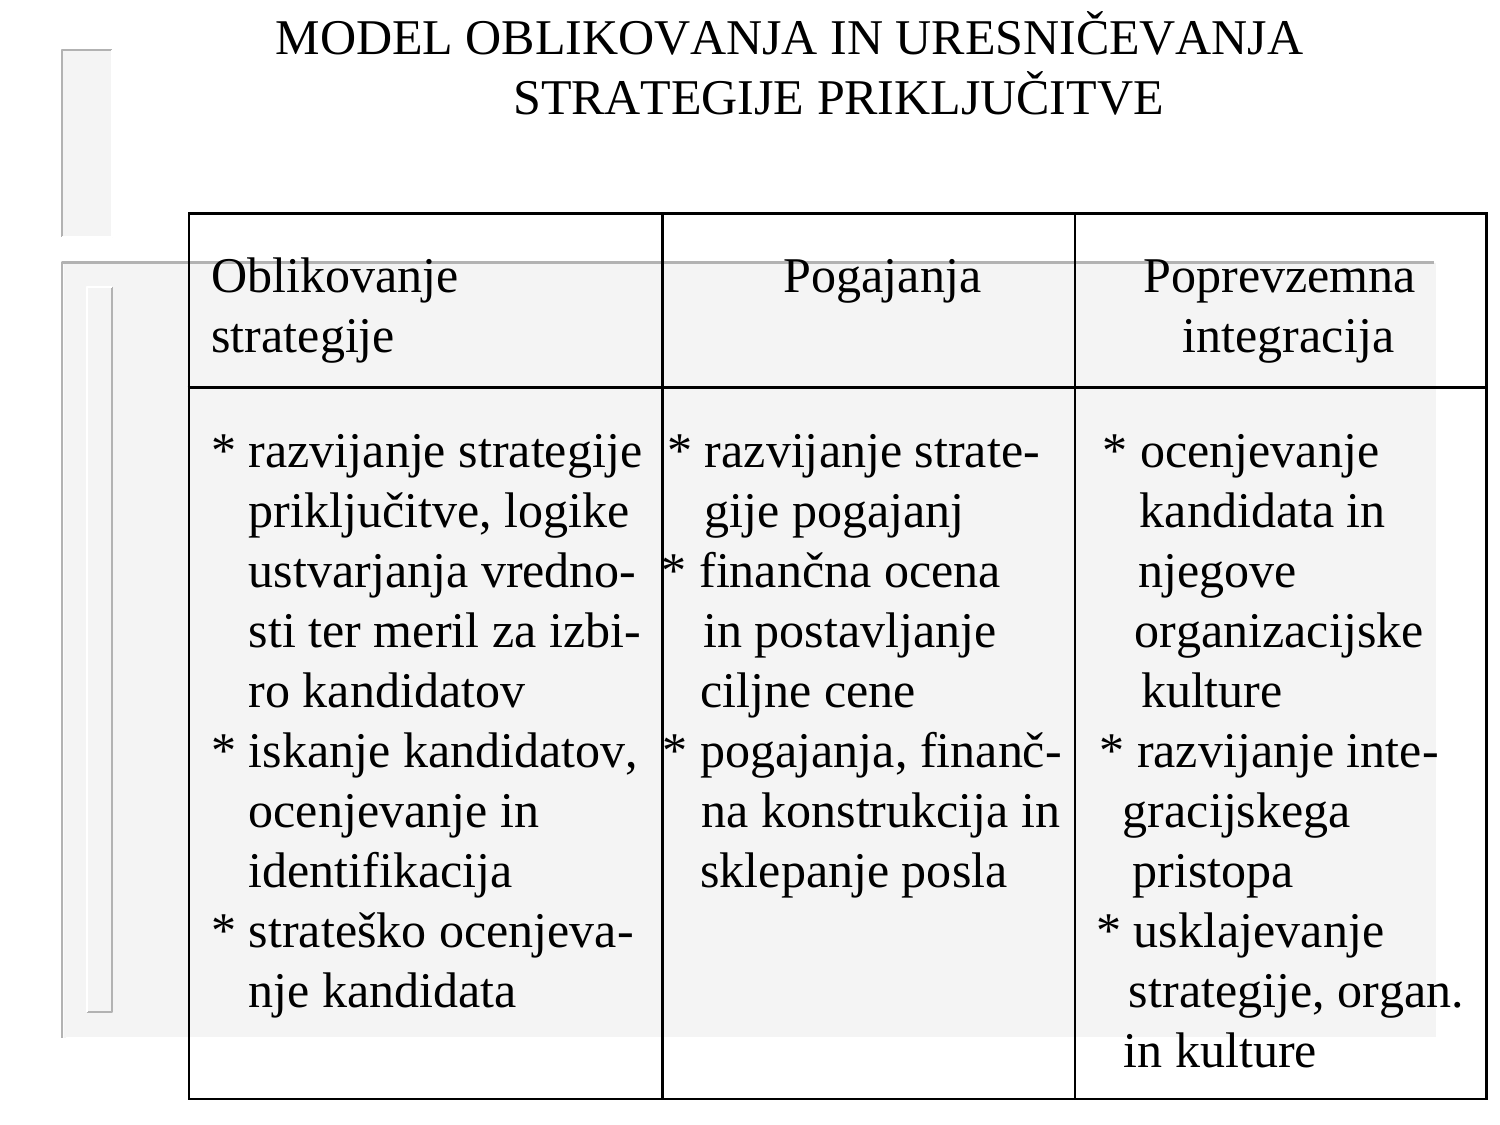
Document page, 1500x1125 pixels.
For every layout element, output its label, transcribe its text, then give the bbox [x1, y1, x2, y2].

text_box Oblikovanje Pogajanja Poprevzemna strategije integracija [196, 234, 661, 371]
text_box Oblikovanje Pogajanja Poprevzemna strategije integracija [664, 234, 1074, 371]
text_box * razvijanje strategije * razvijanje strate- * ocenjevanje priključitve, logike gije pogajanj kandidata in ustvarjanja vredno- * finančna ocena njegove sti ter meril za izbi- in postavljanje organizacijske ro kandidatov ciljne cene kulture * iskanje kandidatov, * pogajanja, finanč- * razvijanje inte- ocenjevanje in na konstrukcija in gracijskega identifikacija sklepanje posla pristopa * strateško ocenjeva- * usklajevanje nje kandidata strategije, organ. in kulture [1076, 409, 1481, 1086]
text_box Oblikovanje Pogajanja Poprevzemna strategije integracija [1076, 234, 1445, 371]
text_box MODEL OBLIKOVANJA IN URESNIČEVANJA STRATEGIJE PRIKLJUČITVE [260, 0, 1331, 133]
text_box * razvijanje strategije * razvijanje strate- * ocenjevanje priključitve, logike gije pogajanj kandidata in ustvarjanja vredno- * finančna ocena njegove sti ter meril za izbi- in postavljanje organizacijske ro kandidatov ciljne cene kulture * iskanje kandidatov, * pogajanja, finanč- * razvijanje inte- ocenjevanje in na konstrukcija in gracijskega identifikacija sklepanje posla pristopa * strateško ocenjeva- * usklajevanje nje kandidata strategije, organ. in kulture [196, 409, 661, 1086]
text_box * razvijanje strategije * razvijanje strate- * ocenjevanje priključitve, logike gije pogajanj kandidata in ustvarjanja vredno- * finančna ocena njegove sti ter meril za izbi- in postavljanje organizacijske ro kandidatov ciljne cene kulture * iskanje kandidatov, * pogajanja, finanč- * razvijanje inte- ocenjevanje in na konstrukcija in gracijskega identifikacija sklepanje posla pristopa * strateško ocenjeva- * usklajevanje nje kandidata strategije, organ. in kulture [664, 409, 1074, 1086]
